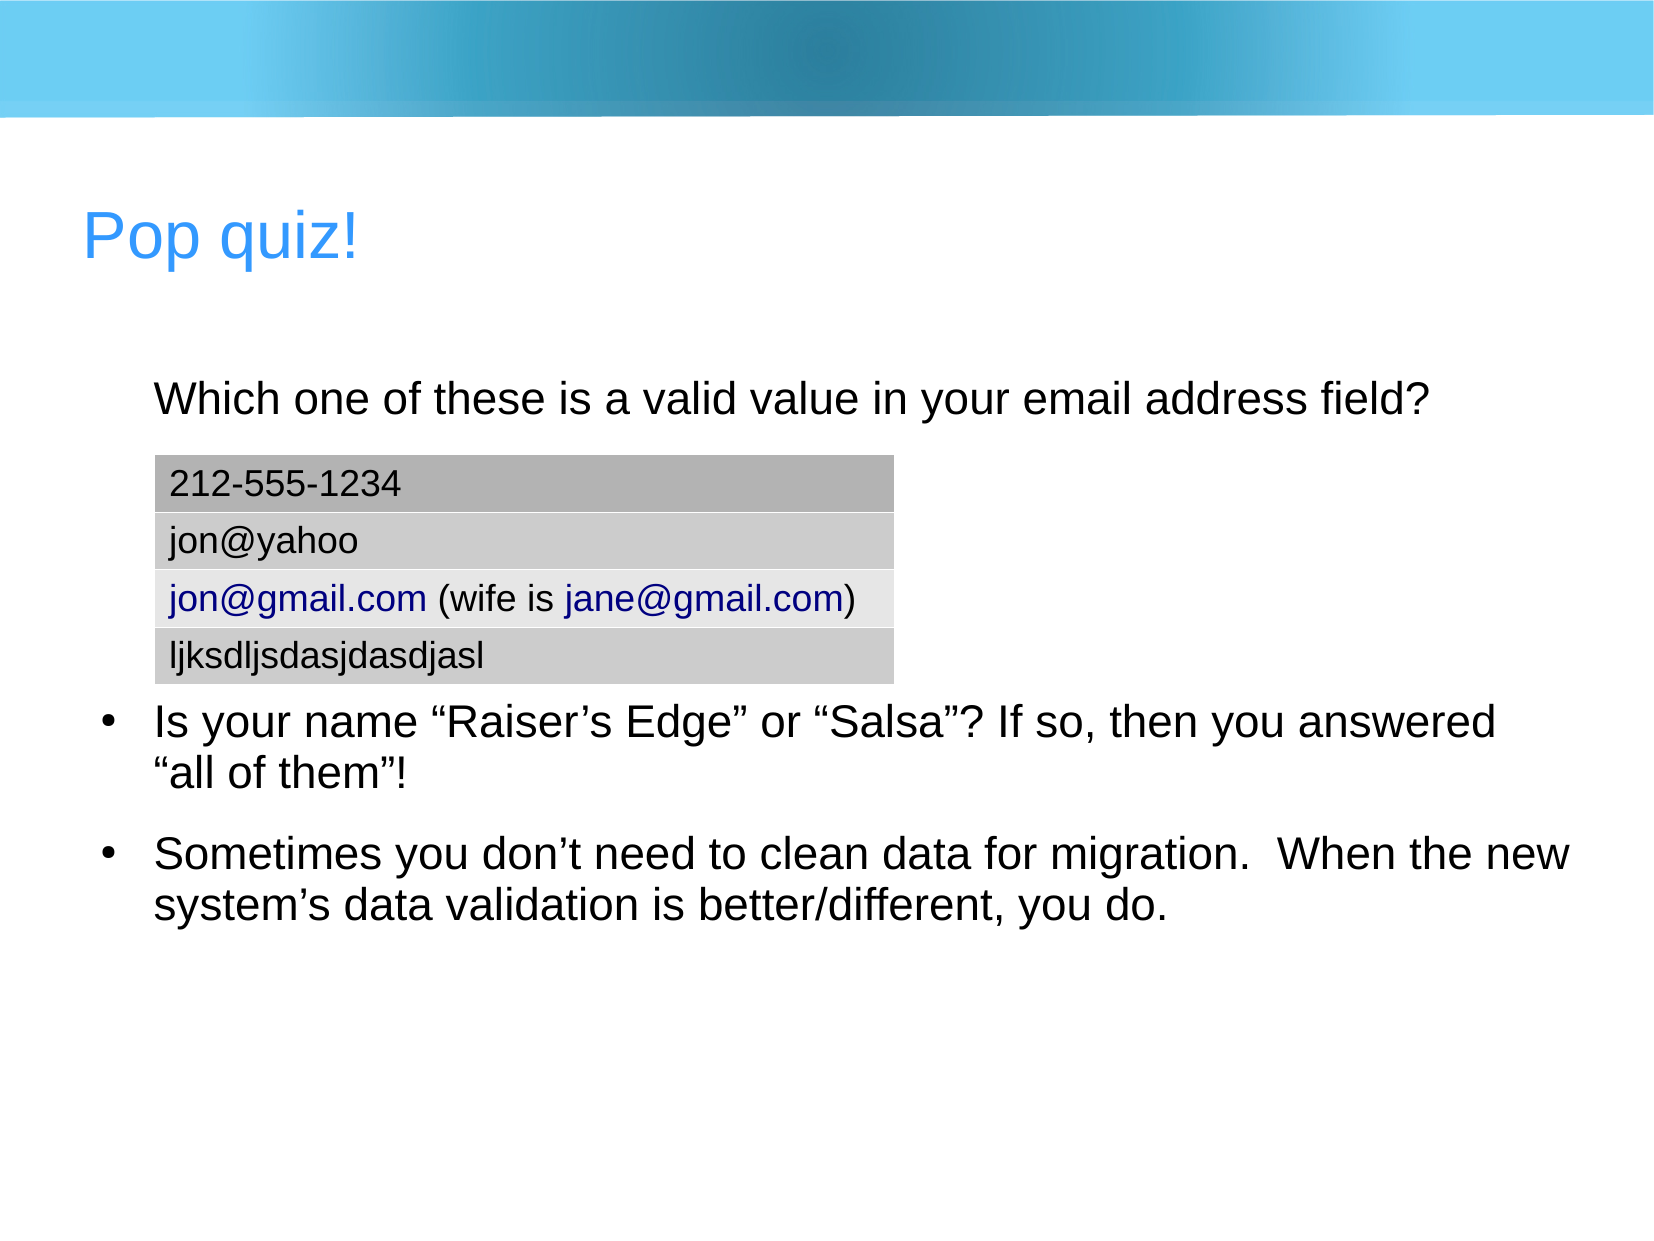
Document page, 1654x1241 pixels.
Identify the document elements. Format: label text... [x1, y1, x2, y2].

title Pop quiz! [82, 132, 1571, 340]
table_cell ljksdljsdasjdasdjasl [155, 628, 894, 684]
table_cell jon@gmail.com (wife is jane@gmail.com) [155, 570, 894, 627]
list Which one of these is a valid value in your email address field? Is your name “Raiser’s Edge” or “Salsa”? If so, then you answered “all of them”! Sometimes you don’t need to clean data for migration. When the new system’s data validation is better/different, you do. [82, 372, 1571, 1093]
table_header 212-555-1234 [155, 455, 894, 512]
table_cell jon@yahoo [155, 513, 894, 569]
picture [0, 0, 1654, 1241]
